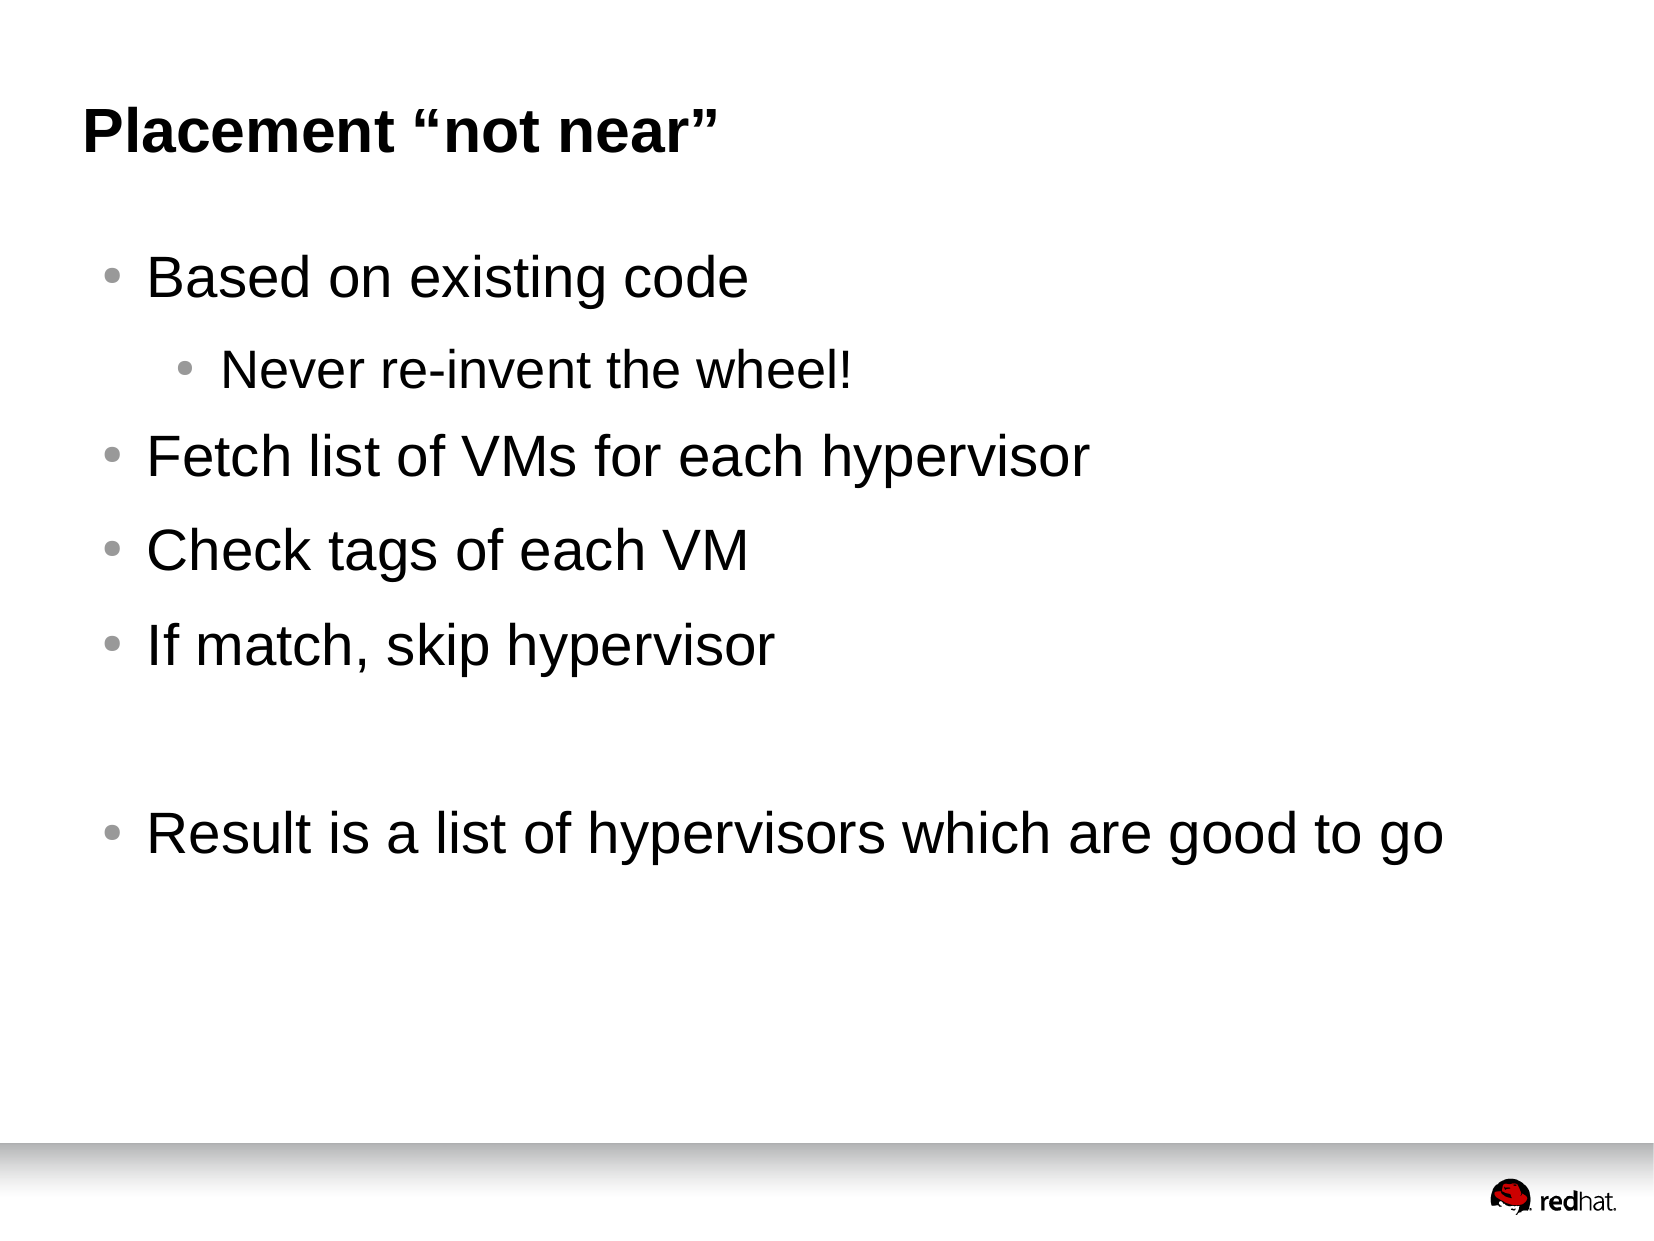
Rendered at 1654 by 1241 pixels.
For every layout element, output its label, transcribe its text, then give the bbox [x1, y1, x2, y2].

list Based on existing code Never re-invent the wheel! Fetch list of VMs for each hypervisor Check tags of each VM If match, skip hypervisor Result is a list of hypervisors which are good to go [86, 244, 1576, 1039]
picture [0, 1143, 1654, 1241]
title Placement “not near” [82, 37, 1571, 225]
